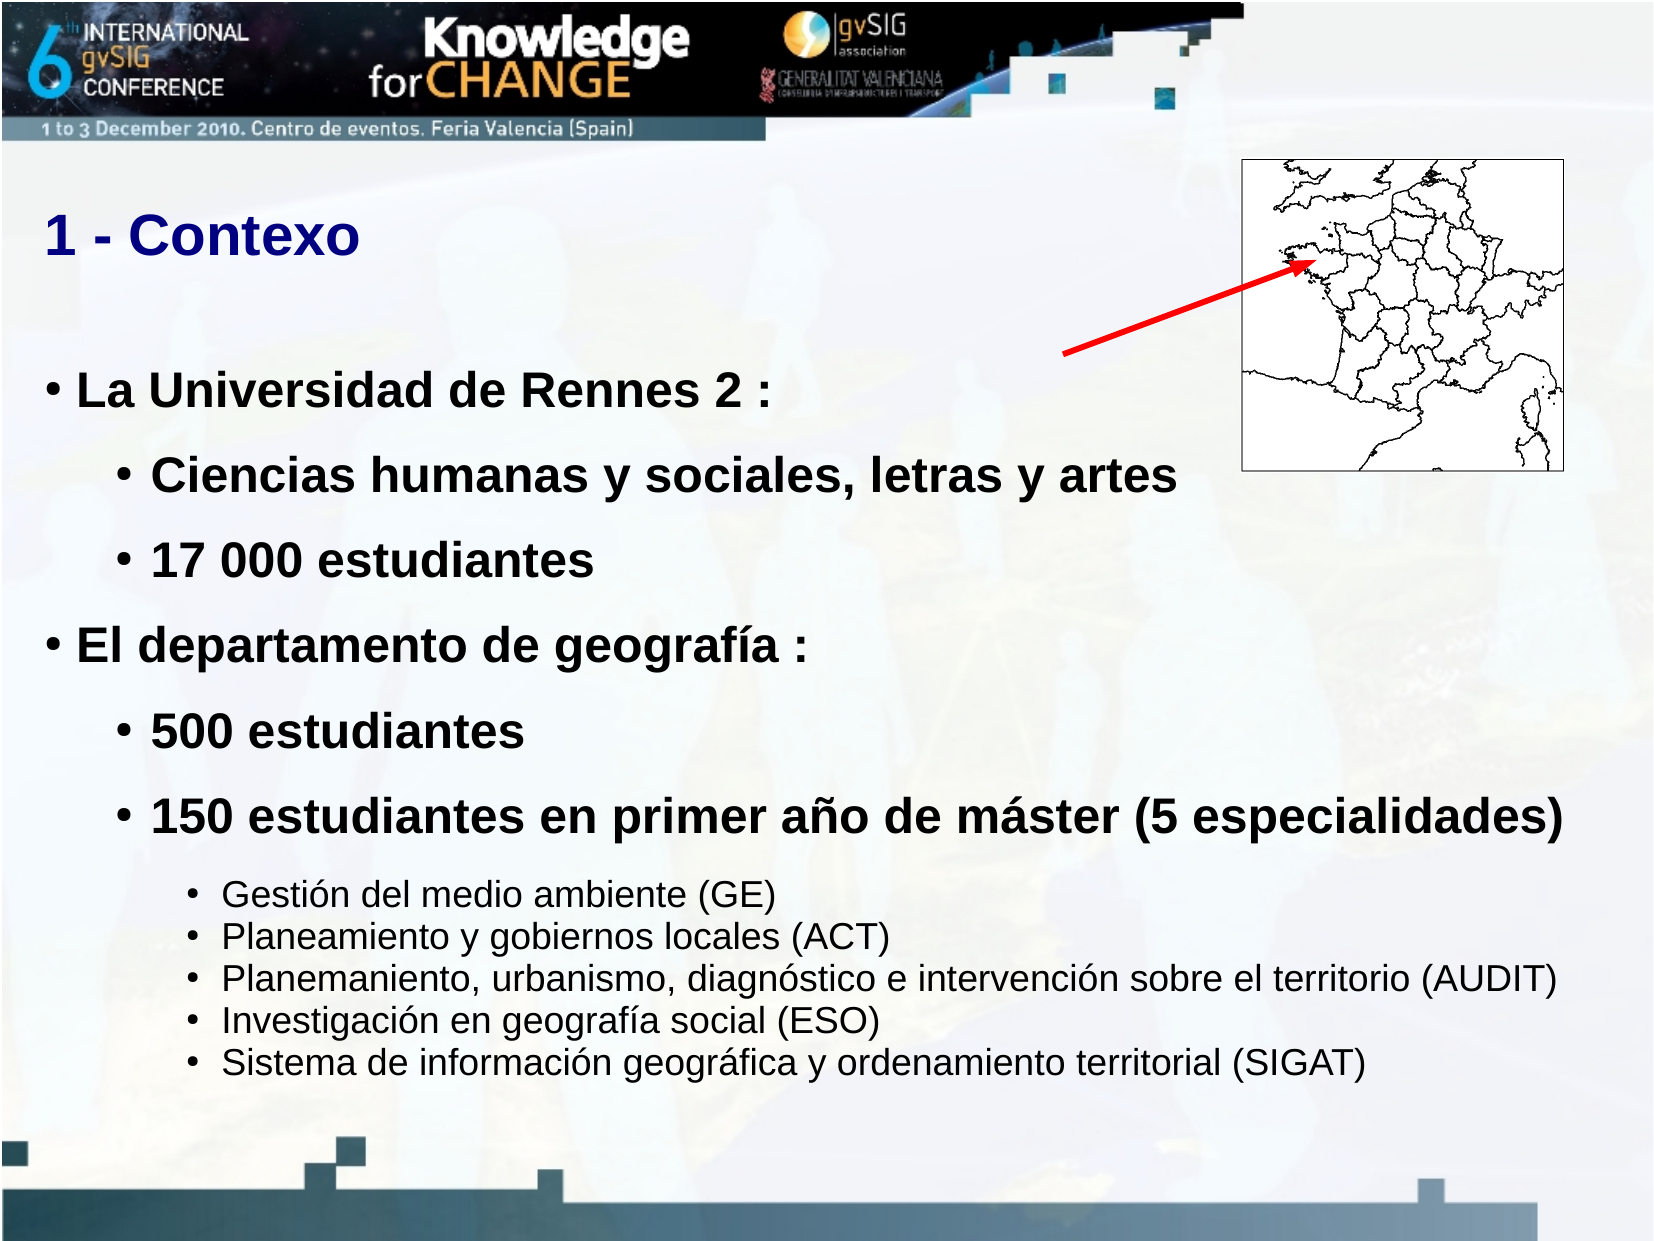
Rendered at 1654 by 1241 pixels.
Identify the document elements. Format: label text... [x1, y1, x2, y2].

picture [2, 2, 1654, 1241]
text_box 1 - Contexo La Universidad de Rennes 2 : Ciencias humanas y sociales, letras y artes 17 000 estudiantes El departamento de geografía : 500 estudiantes 150 estudiantes en primer año de máster (5 especialidades) Gestión del medio ambiente (GE) Planeamiento y gobiernos locales (ACT) Planemaniento, urbanismo, diagnóstico e intervención sobre el territorio (AUDIT) Investigación en geografía social (ESO) Sistema de información geográfica y ordenamiento territorial (SIGAT) [29, 194, 1625, 1189]
